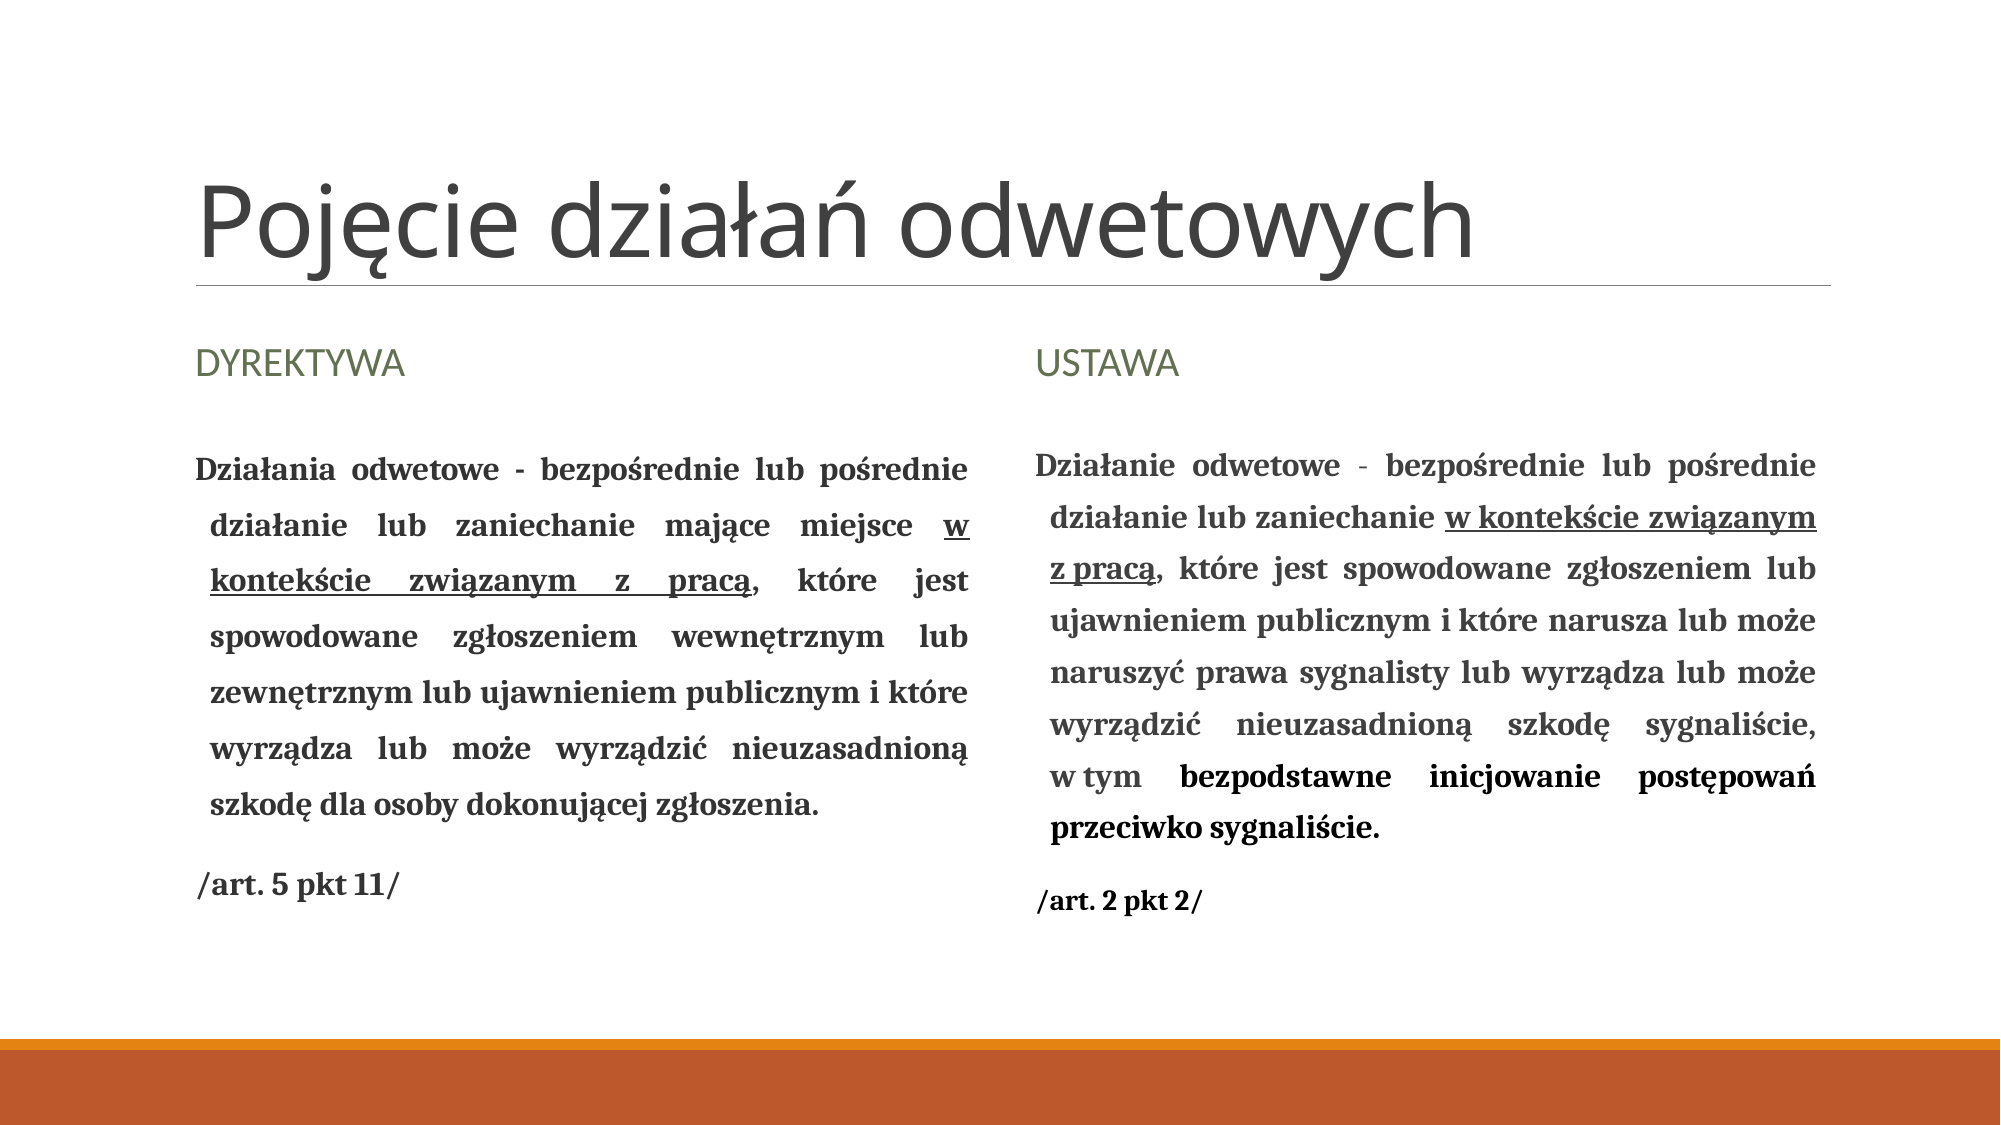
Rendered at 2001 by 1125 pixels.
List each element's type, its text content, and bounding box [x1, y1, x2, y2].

list Działania odwetowe - bezpośrednie lub pośrednie działanie lub zaniechanie mające miejsce w kontekście związanym z pracą, które jest spowodowane zgłoszeniem wewnętrznym lub zewnętrznym lub ujawnieniem publicznym i które wyrządza lub może wyrządzić nieuzasadnioną szkodę dla osoby dokonującej zgłoszenia. /art. 5 pkt 11/ [180, 423, 991, 978]
list Dyrektywa [180, 302, 991, 423]
title Pojęcie działań odwetowych [180, 47, 1831, 286]
list Ustawa [1020, 302, 1831, 423]
list Działanie odwetowe - bezpośrednie lub pośrednie działanie lub zaniechanie w kontekście związanym z pracą, które jest spowodowane zgłoszeniem lub ujawnieniem publicznym i które narusza lub może naruszyć prawa sygnalisty lub wyrządza lub może wyrządzić nieuzasadnioną szkodę sygnaliście, w tym bezpodstawne inicjowanie postępowań przeciwko sygnaliście. /art. 2 pkt 2/ [1020, 423, 1831, 1058]
